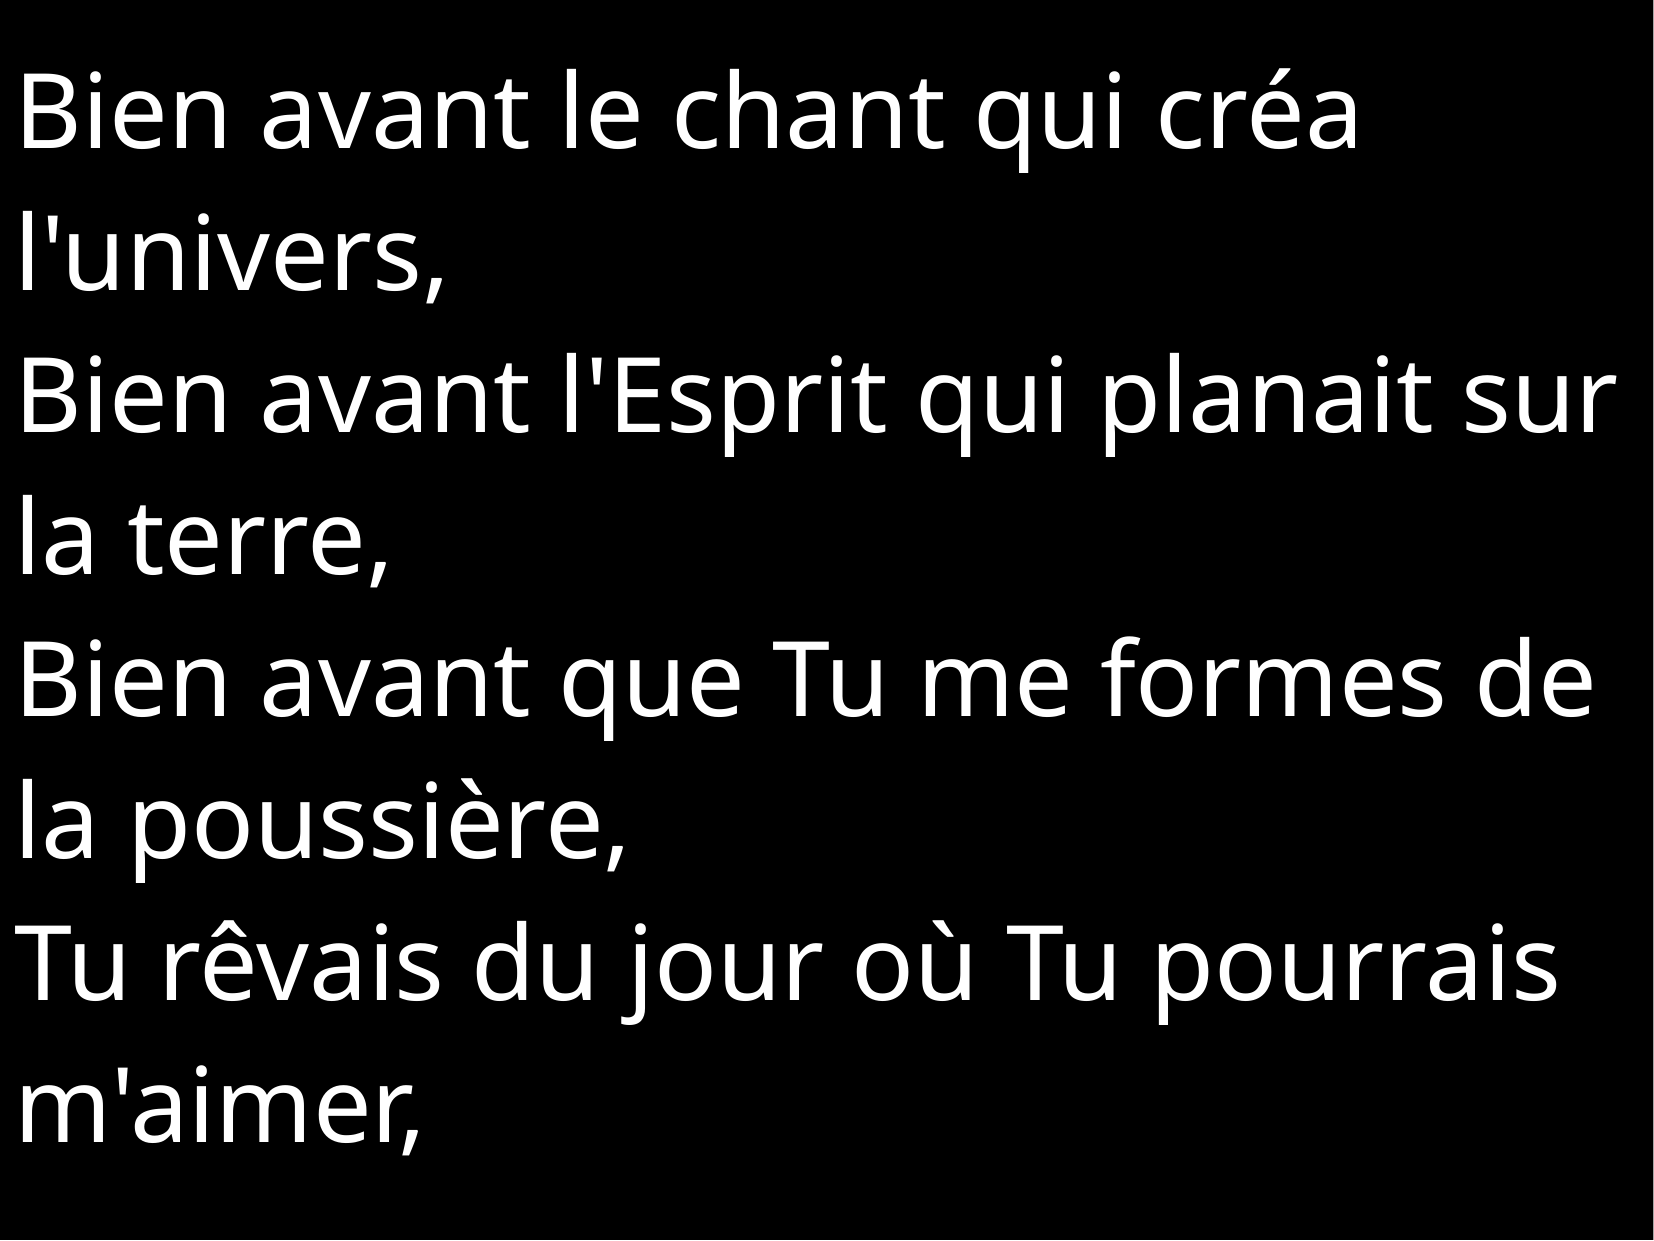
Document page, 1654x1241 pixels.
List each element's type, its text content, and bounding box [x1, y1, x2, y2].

text_box Bien avant le chant qui créa l'univers, Bien avant l'Esprit qui planait sur la terre, Bien avant que Tu me formes de la poussière, Tu rêvais du jour où Tu pourrais m'aimer, [0, 29, 1654, 1211]
